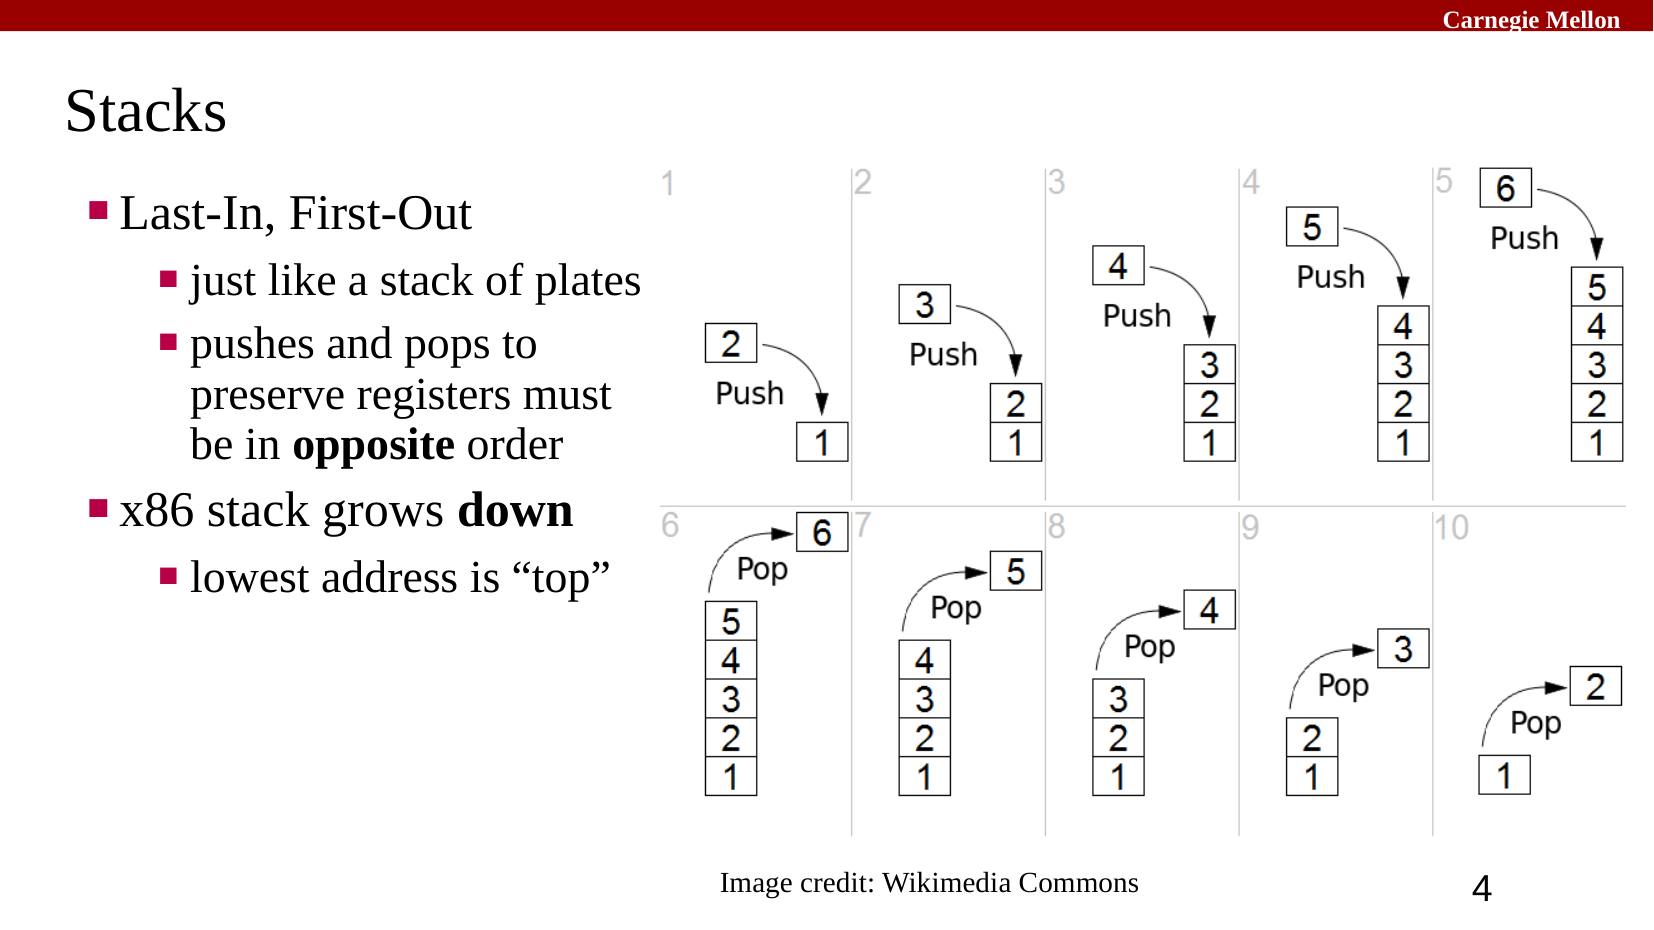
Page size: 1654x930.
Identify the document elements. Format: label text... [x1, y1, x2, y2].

title Stacks [64, 58, 1576, 163]
picture [660, 164, 1626, 840]
list Last-In, First-Out just like a stack of plates pushes and pops to preserve registers must be in opposite order x86 stack grows down lowest address is “top” [71, 184, 661, 859]
text_box Image credit: Wikimedia Commons [705, 858, 1156, 906]
